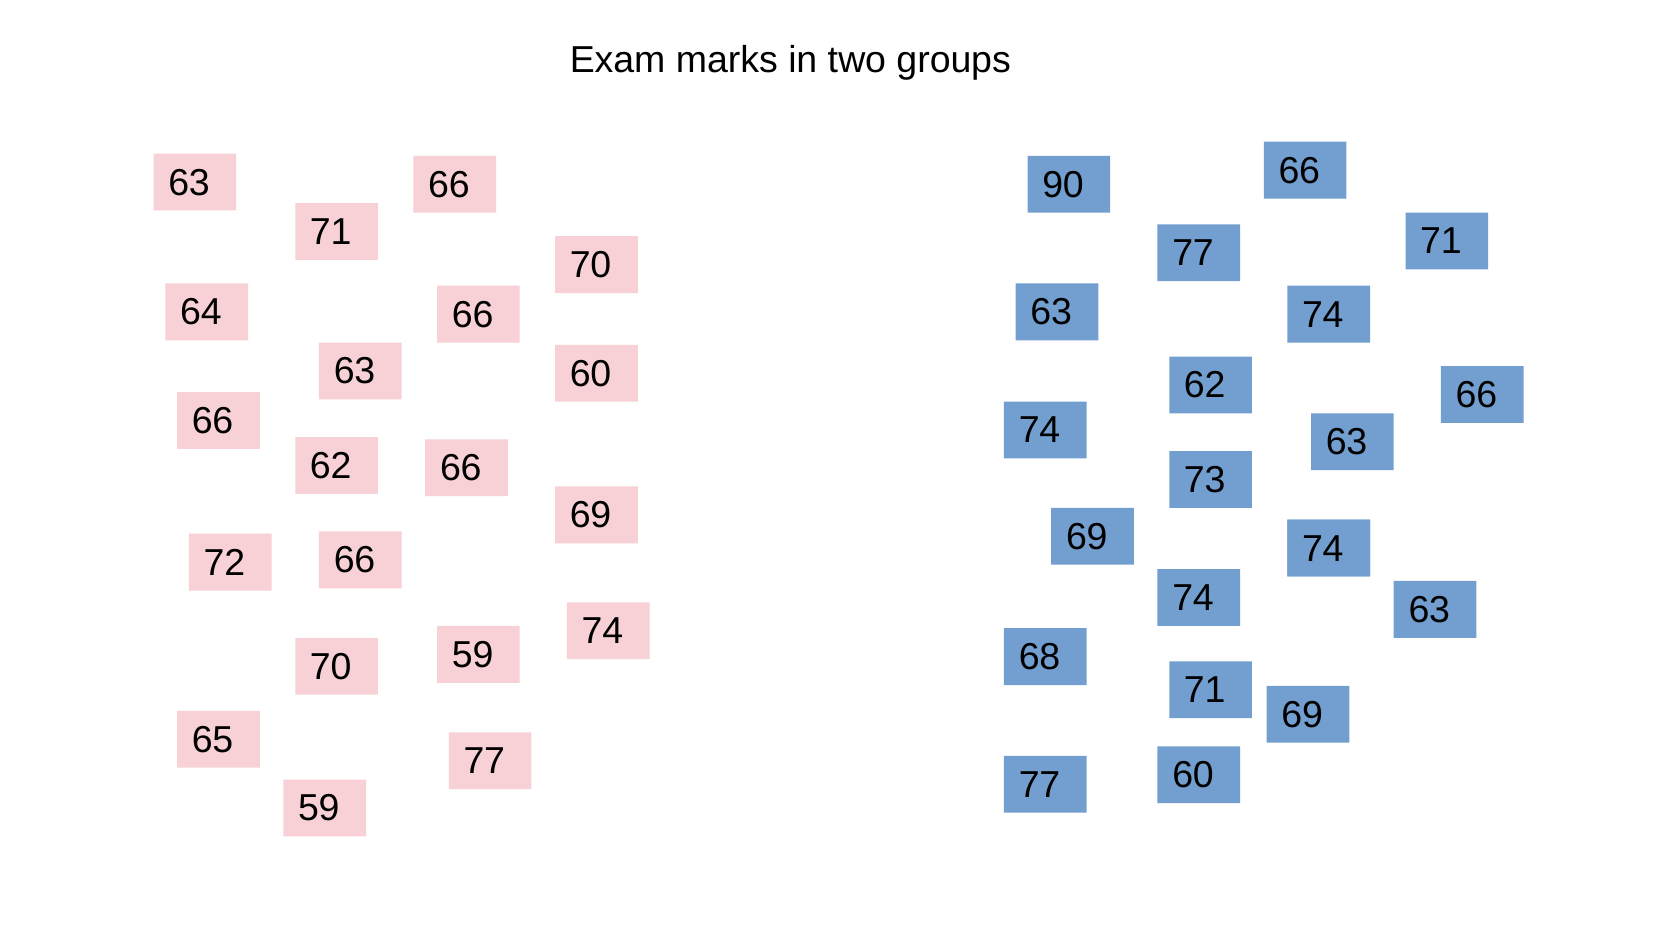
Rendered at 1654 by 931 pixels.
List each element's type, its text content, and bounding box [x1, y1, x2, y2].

text_box 74 [566, 602, 650, 660]
text_box 63 [1393, 580, 1477, 638]
text_box 71 [295, 203, 378, 260]
text_box 60 [1157, 746, 1241, 804]
text_box Exam marks in two groups [555, 31, 1087, 88]
text_box 63 [1311, 413, 1394, 471]
text_box 77 [448, 732, 532, 790]
text_box 68 [1003, 628, 1087, 686]
text_box 63 [1015, 283, 1099, 341]
text_box 69 [1051, 507, 1134, 565]
text_box 74 [1003, 401, 1087, 459]
text_box 66 [425, 439, 508, 497]
text_box 73 [1169, 451, 1252, 508]
text_box 65 [177, 710, 260, 768]
text_box 59 [283, 779, 367, 837]
text_box 66 [177, 392, 260, 449]
text_box 77 [1157, 224, 1241, 282]
text_box 71 [1169, 661, 1252, 719]
text_box 66 [318, 531, 402, 589]
text_box 64 [165, 283, 249, 341]
text_box 66 [413, 155, 497, 213]
text_box 63 [153, 153, 237, 211]
text_box 77 [1003, 755, 1087, 813]
text_box 60 [555, 344, 638, 402]
text_box 66 [1263, 141, 1347, 199]
text_box 62 [295, 437, 378, 494]
text_box 71 [1405, 212, 1489, 270]
text_box 72 [188, 533, 272, 591]
text_box 74 [1287, 285, 1371, 343]
text_box 69 [555, 486, 638, 544]
text_box 70 [295, 637, 378, 695]
text_box 90 [1027, 155, 1111, 213]
text_box 69 [1266, 685, 1350, 743]
text_box 63 [318, 342, 402, 400]
text_box 59 [437, 625, 520, 683]
text_box 62 [1169, 356, 1252, 414]
text_box 66 [437, 285, 520, 343]
text_box 70 [555, 236, 638, 294]
text_box 66 [1440, 366, 1524, 423]
text_box 74 [1157, 569, 1241, 626]
text_box 74 [1287, 519, 1371, 577]
